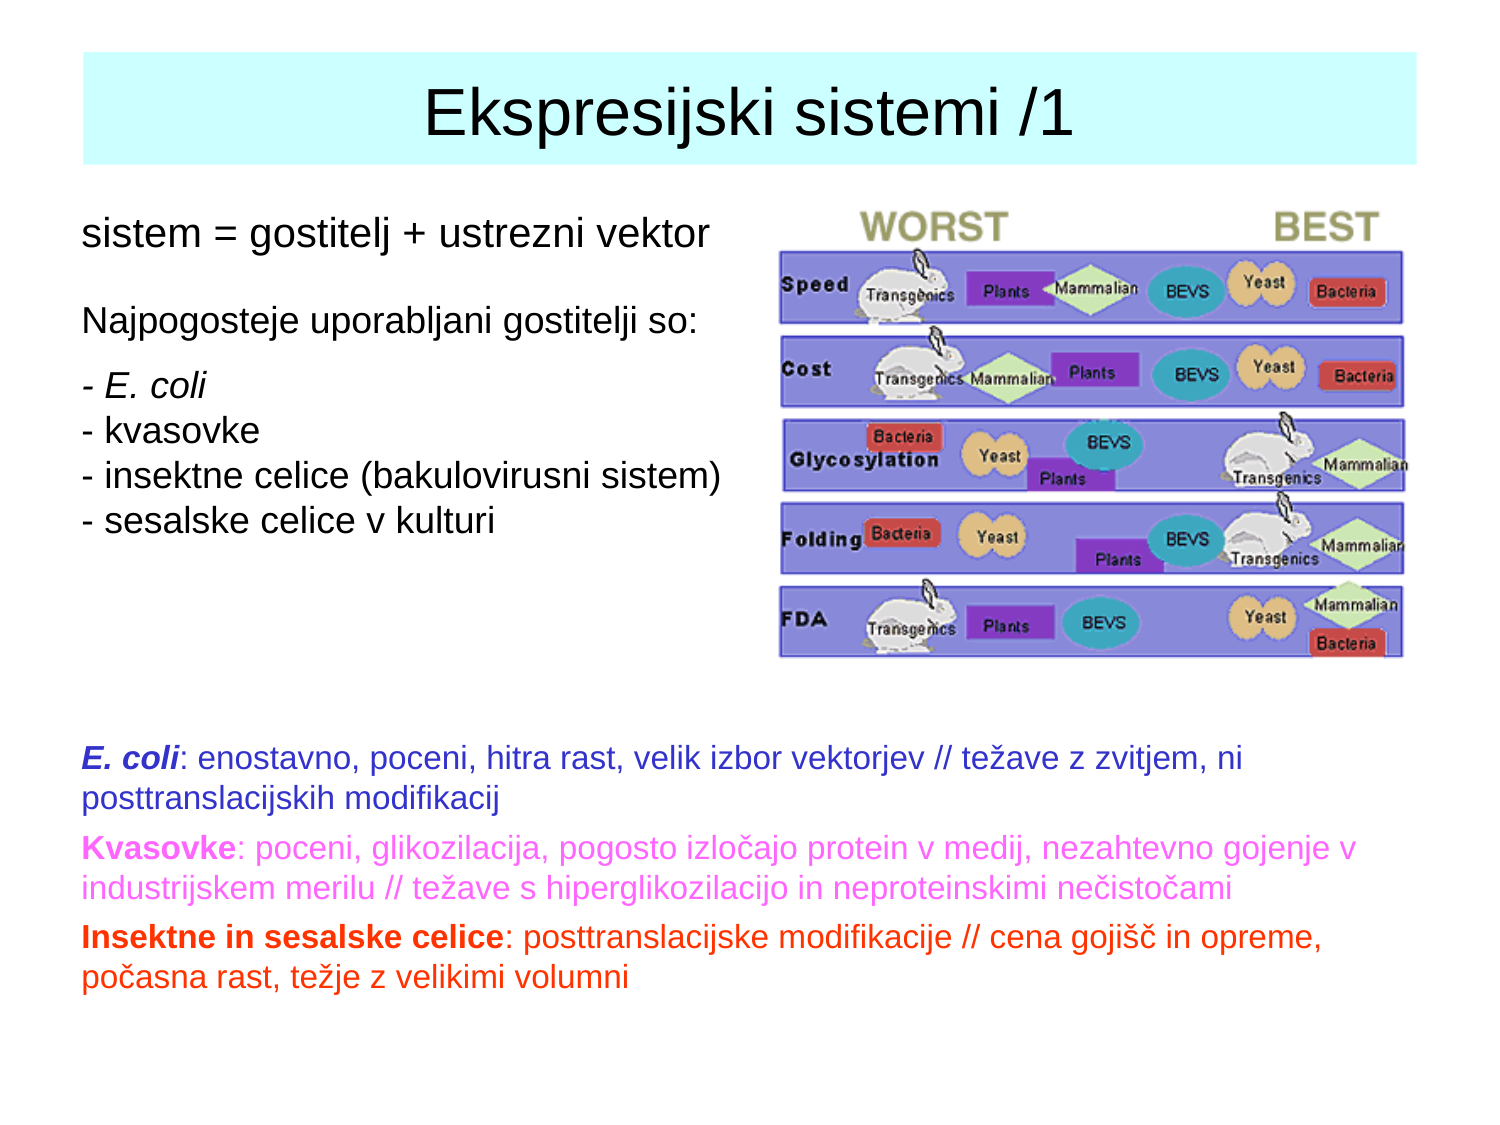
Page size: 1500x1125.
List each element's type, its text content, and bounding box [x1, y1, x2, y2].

text_box Ekspresijski sistemi /1 [83, 52, 1417, 165]
text_box sistem = gostitelj + ustrezni vektor Najpogosteje uporabljani gostitelji so: - E. coli - kvasovke - insektne celice (bakulovirusni sistem) - sesalske celice v kulturi E. coli: enostavno, poceni, hitra rast, velik izbor vektorjev // težave z zvitjem, ni posttranslacijskih modifikacij Kvasovke: poceni, glikozilacija, pogosto izločajo protein v medij, nezahtevno gojenje v industrijskem merilu // težave s hiperglikozilacijo in neproteinskimi nečistočami Insektne in sesalske celice: posttranslacijske modifikacije // cena gojišč in opreme, počasna rast, težje z velikimi volumni [66, 198, 1434, 1031]
picture [774, 199, 1450, 659]
